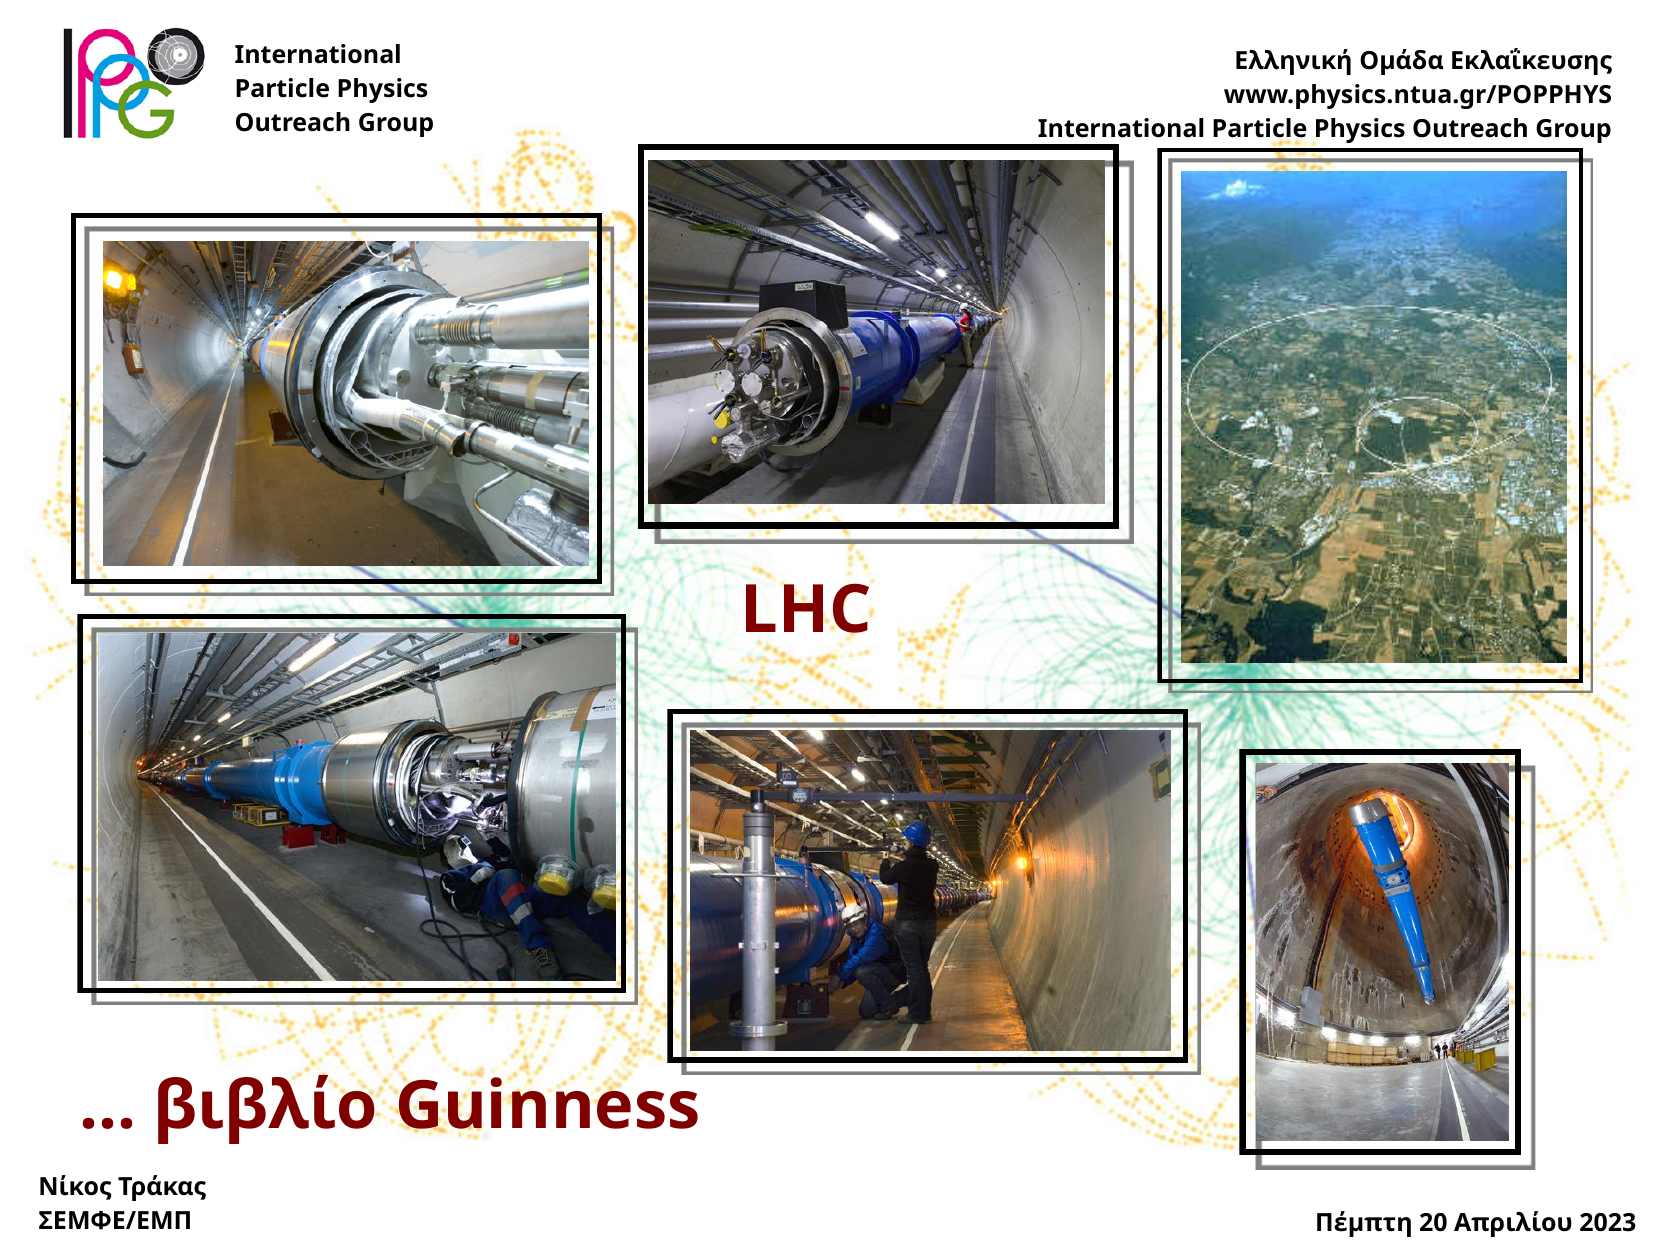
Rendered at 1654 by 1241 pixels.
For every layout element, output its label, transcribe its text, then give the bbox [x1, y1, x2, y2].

text_box ... βιβλίο Guinness [64, 1050, 708, 1146]
text_box LHC [725, 554, 890, 650]
picture [0, 5, 1654, 1241]
